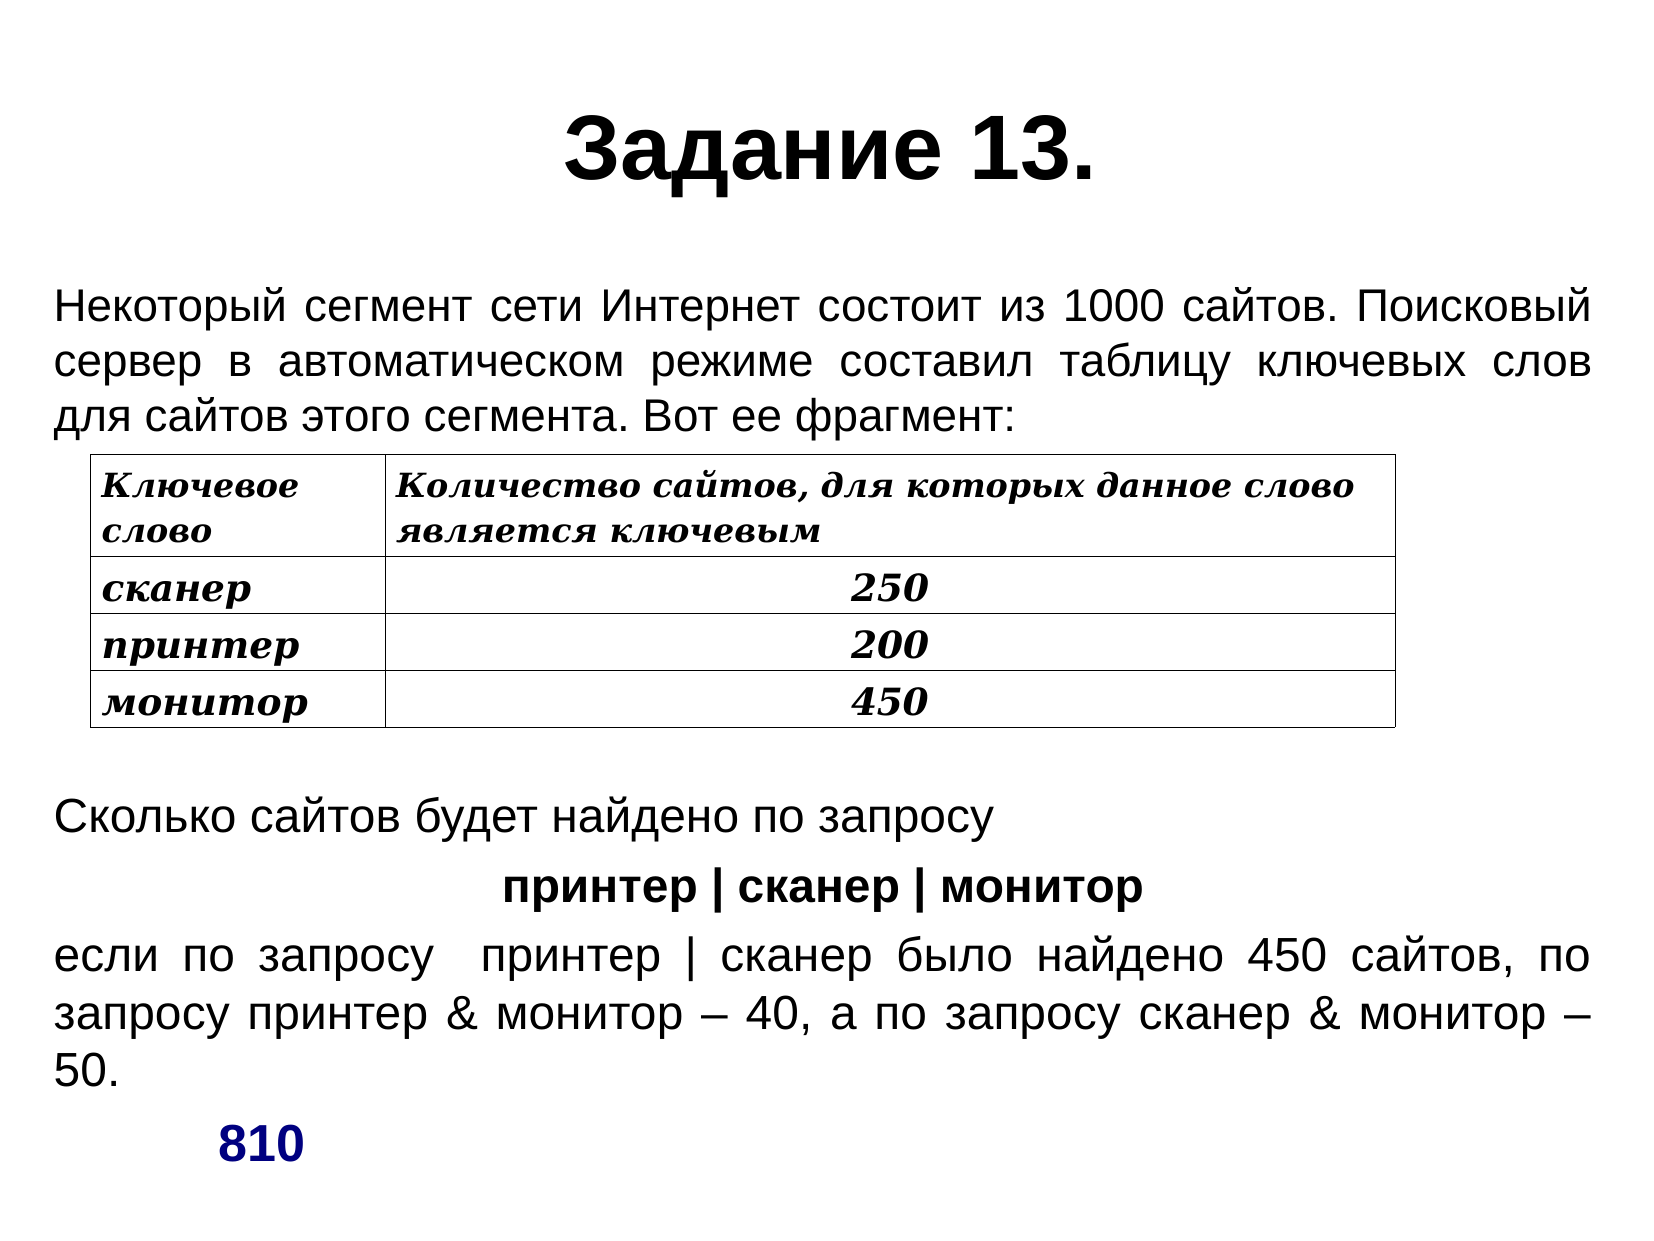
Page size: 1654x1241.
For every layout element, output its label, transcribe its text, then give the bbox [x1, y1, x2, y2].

list Некоторый сегмент сети Интернет состоит из 1000 сайтов. Поисковый сервер в автоматическом режиме составил таблицу ключевых слов для сайтов этого сегмента. Вот ее фрагмент: Сколько сайтов будет найдено по запросу принтер | сканер | монитор если по запросу принтер | сканер было найдено 450 сайтов, по запросу принтер & монитор – 40, а по запросу сканер & монитор – 50. 810 [38, 268, 1609, 1194]
table_cell 450 [386, 671, 1395, 727]
table_cell принтер [91, 614, 385, 670]
title Задание 13. [82, 68, 1571, 268]
table_cell сканер [91, 557, 385, 613]
table_cell 200 [386, 614, 1395, 670]
table_header Количество сайтов, для которых данное слово является ключевым [386, 455, 1395, 556]
table_header Ключевое слово [91, 455, 385, 556]
table_cell 250 [386, 557, 1395, 613]
table_cell монитор [91, 671, 385, 727]
